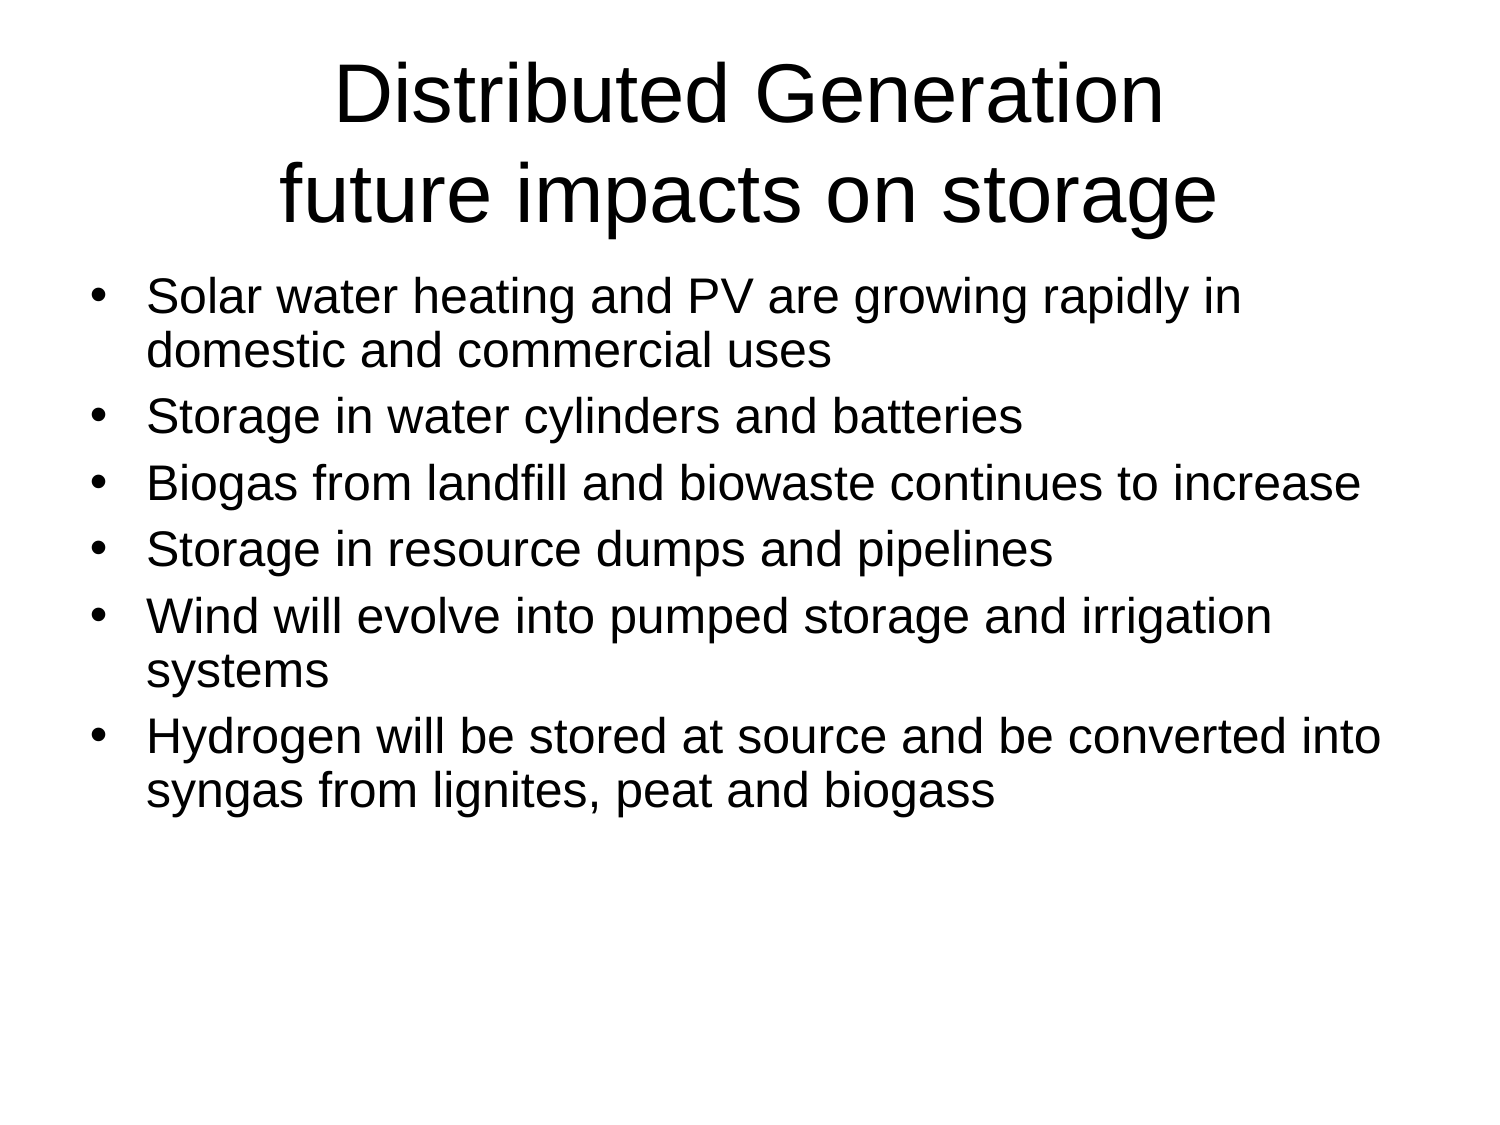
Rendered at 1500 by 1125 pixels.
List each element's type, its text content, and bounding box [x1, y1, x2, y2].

list Solar water heating and PV are growing rapidly in domestic and commercial uses Storage in water cylinders and batteries Biogas from landfill and biowaste continues to increase Storage in resource dumps and pipelines Wind will evolve into pumped storage and irrigation systems Hydrogen will be stored at source and be converted into syngas from lignites, peat and biogass [75, 262, 1426, 1005]
title Distributed Generation future impacts on storage [75, 45, 1426, 233]
